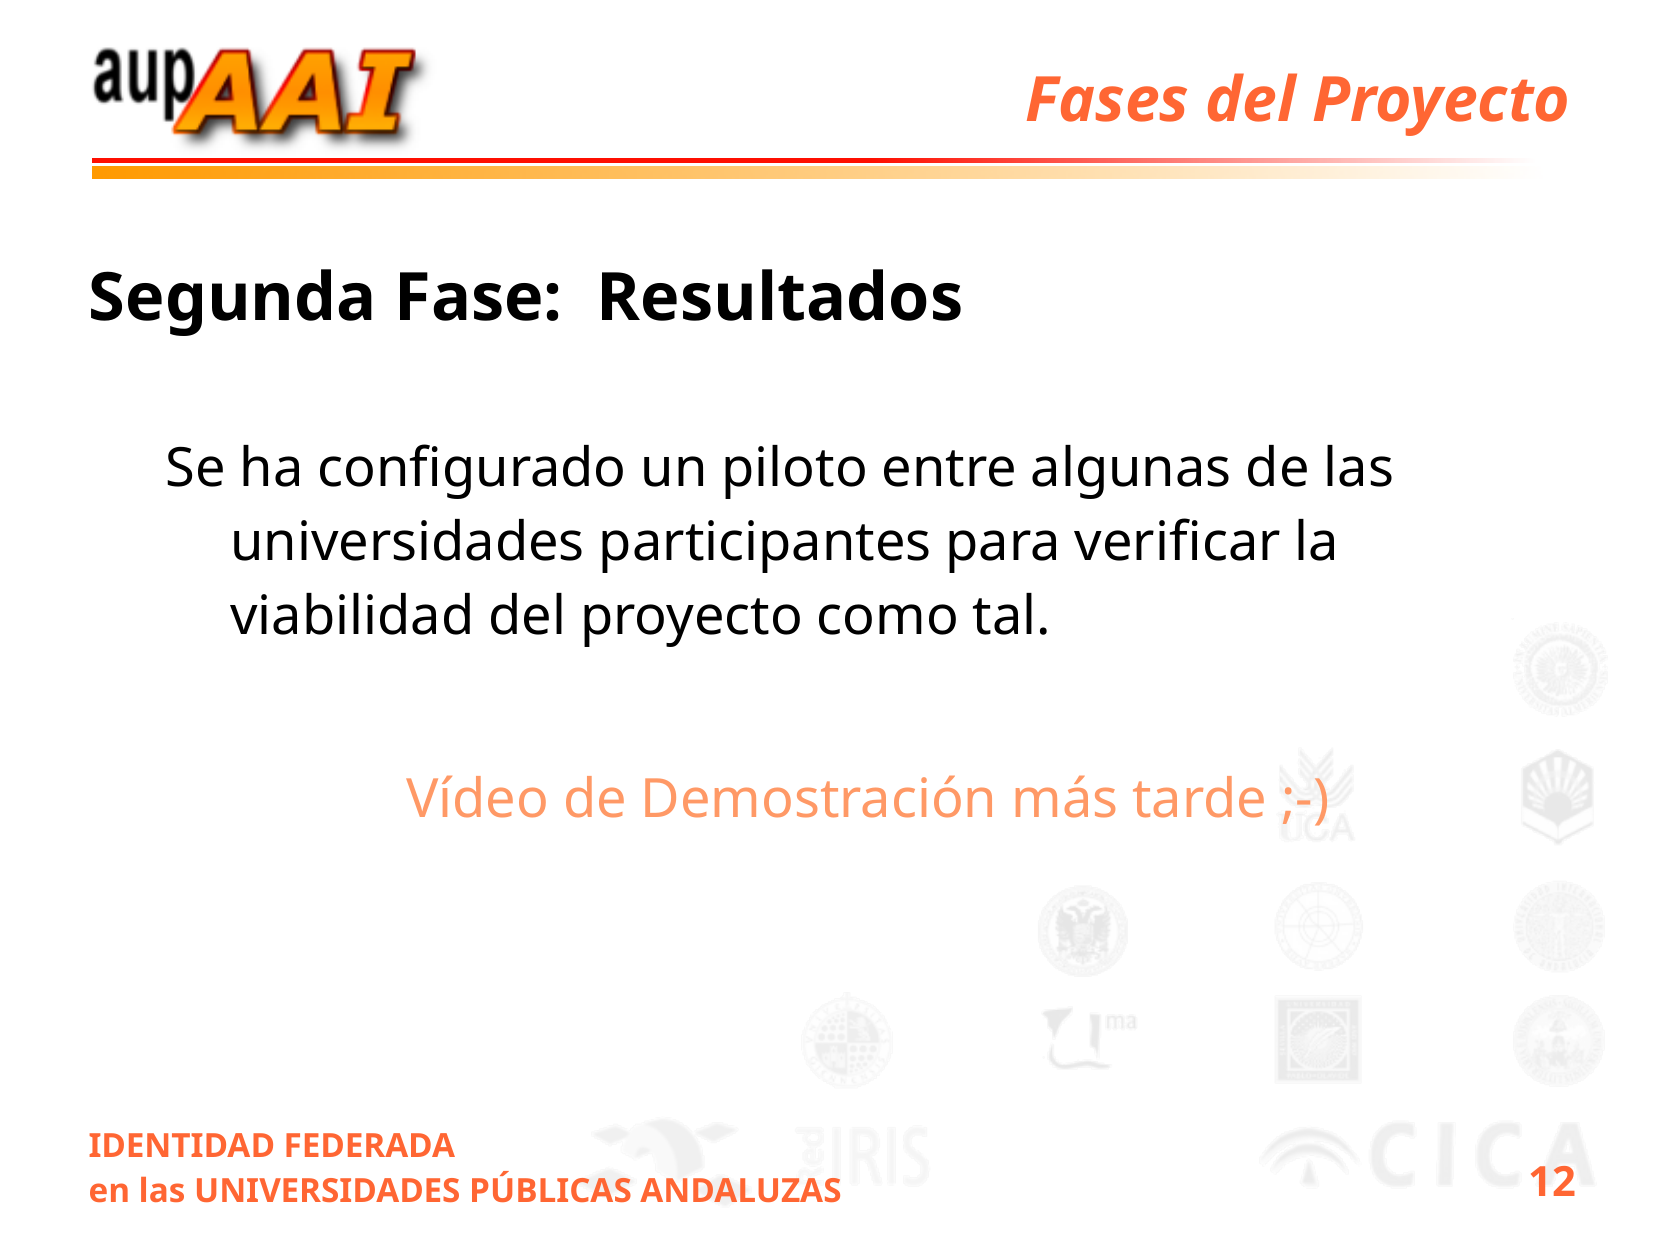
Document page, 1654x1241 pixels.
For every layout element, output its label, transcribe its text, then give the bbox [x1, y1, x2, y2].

title Fases del Proyecto [590, 62, 1571, 133]
picture [49, 19, 1545, 179]
picture [579, 618, 1614, 1209]
list Segunda Fase: Resultados Se ha configurado un piloto entre algunas de las universidades participantes para verificar la viabilidad del proyecto como tal. Vídeo de Demostración más tarde ;-) [82, 248, 1571, 1049]
